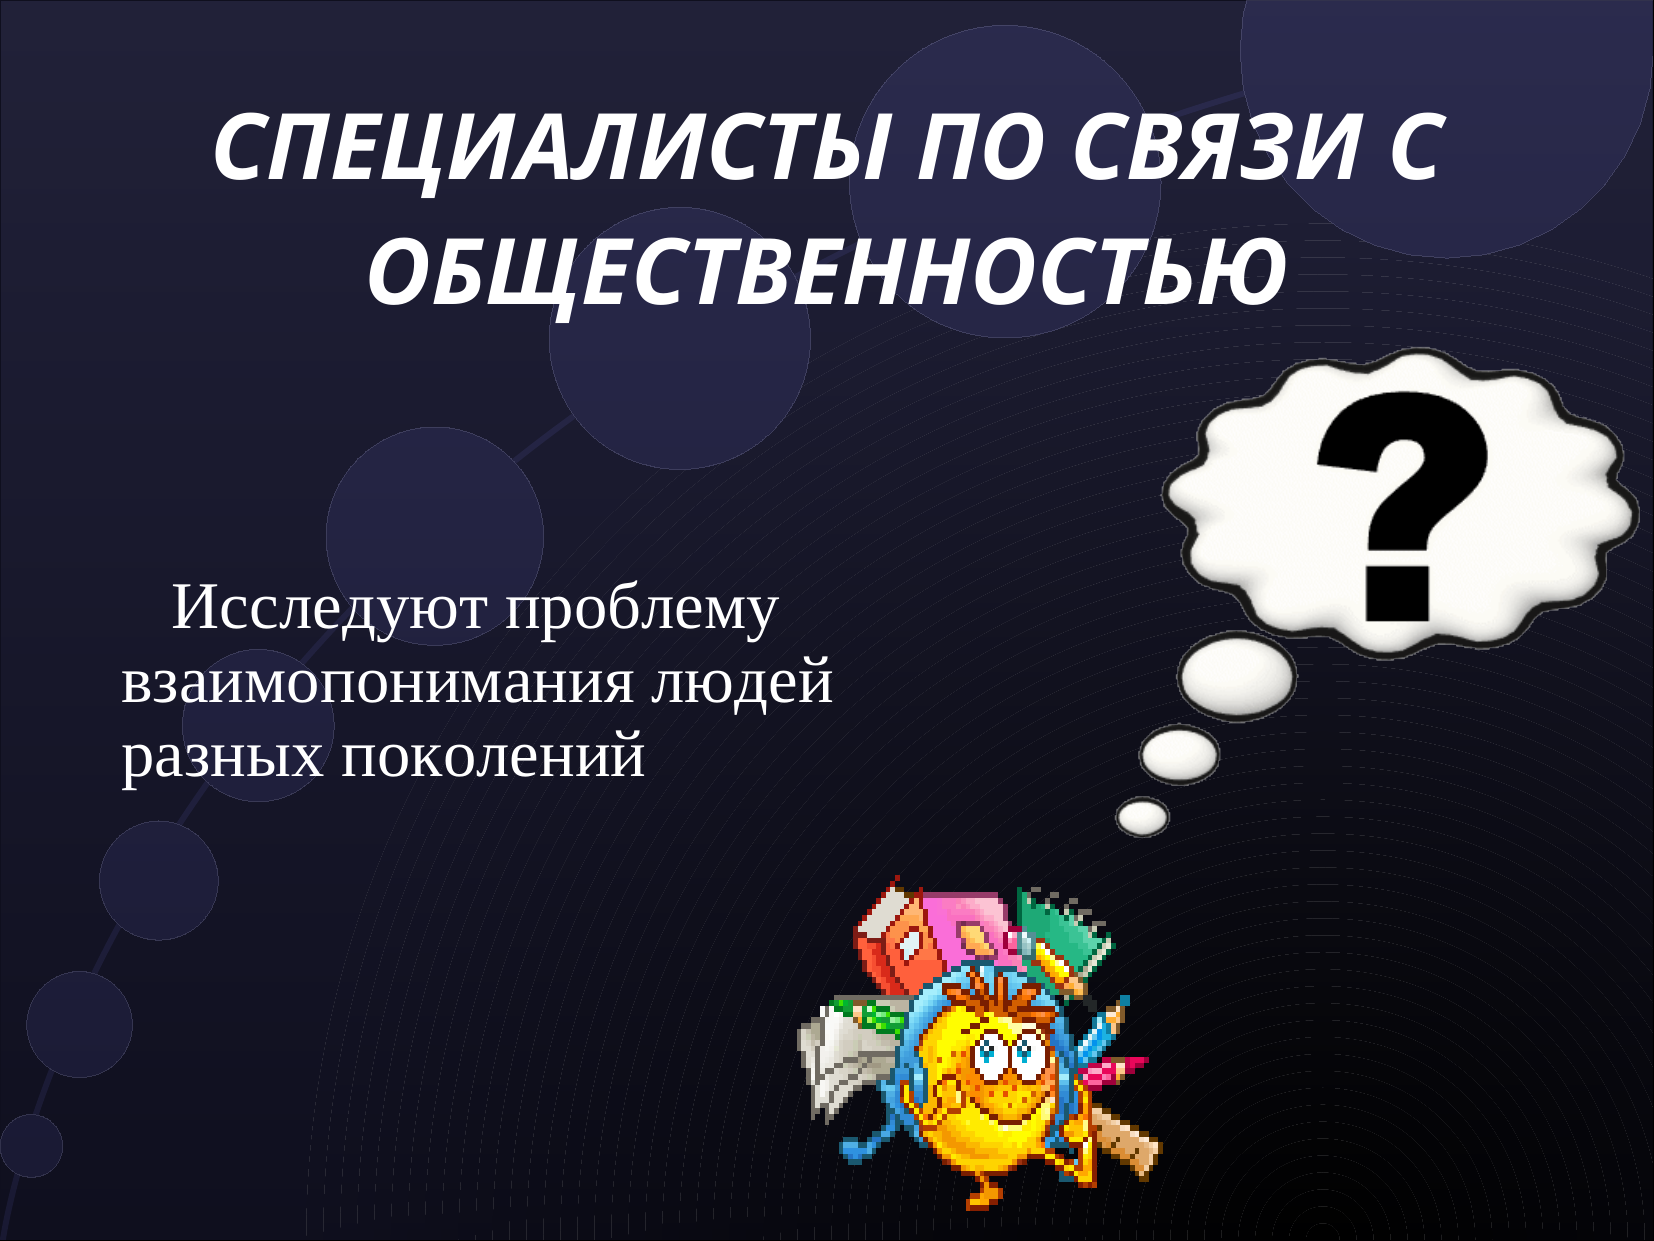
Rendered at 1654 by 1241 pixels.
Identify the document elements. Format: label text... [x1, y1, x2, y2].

picture [797, 324, 1654, 1211]
subtitle Исследуют проблему взаимопонимания людей разных поколений [121, 50, 1534, 1241]
